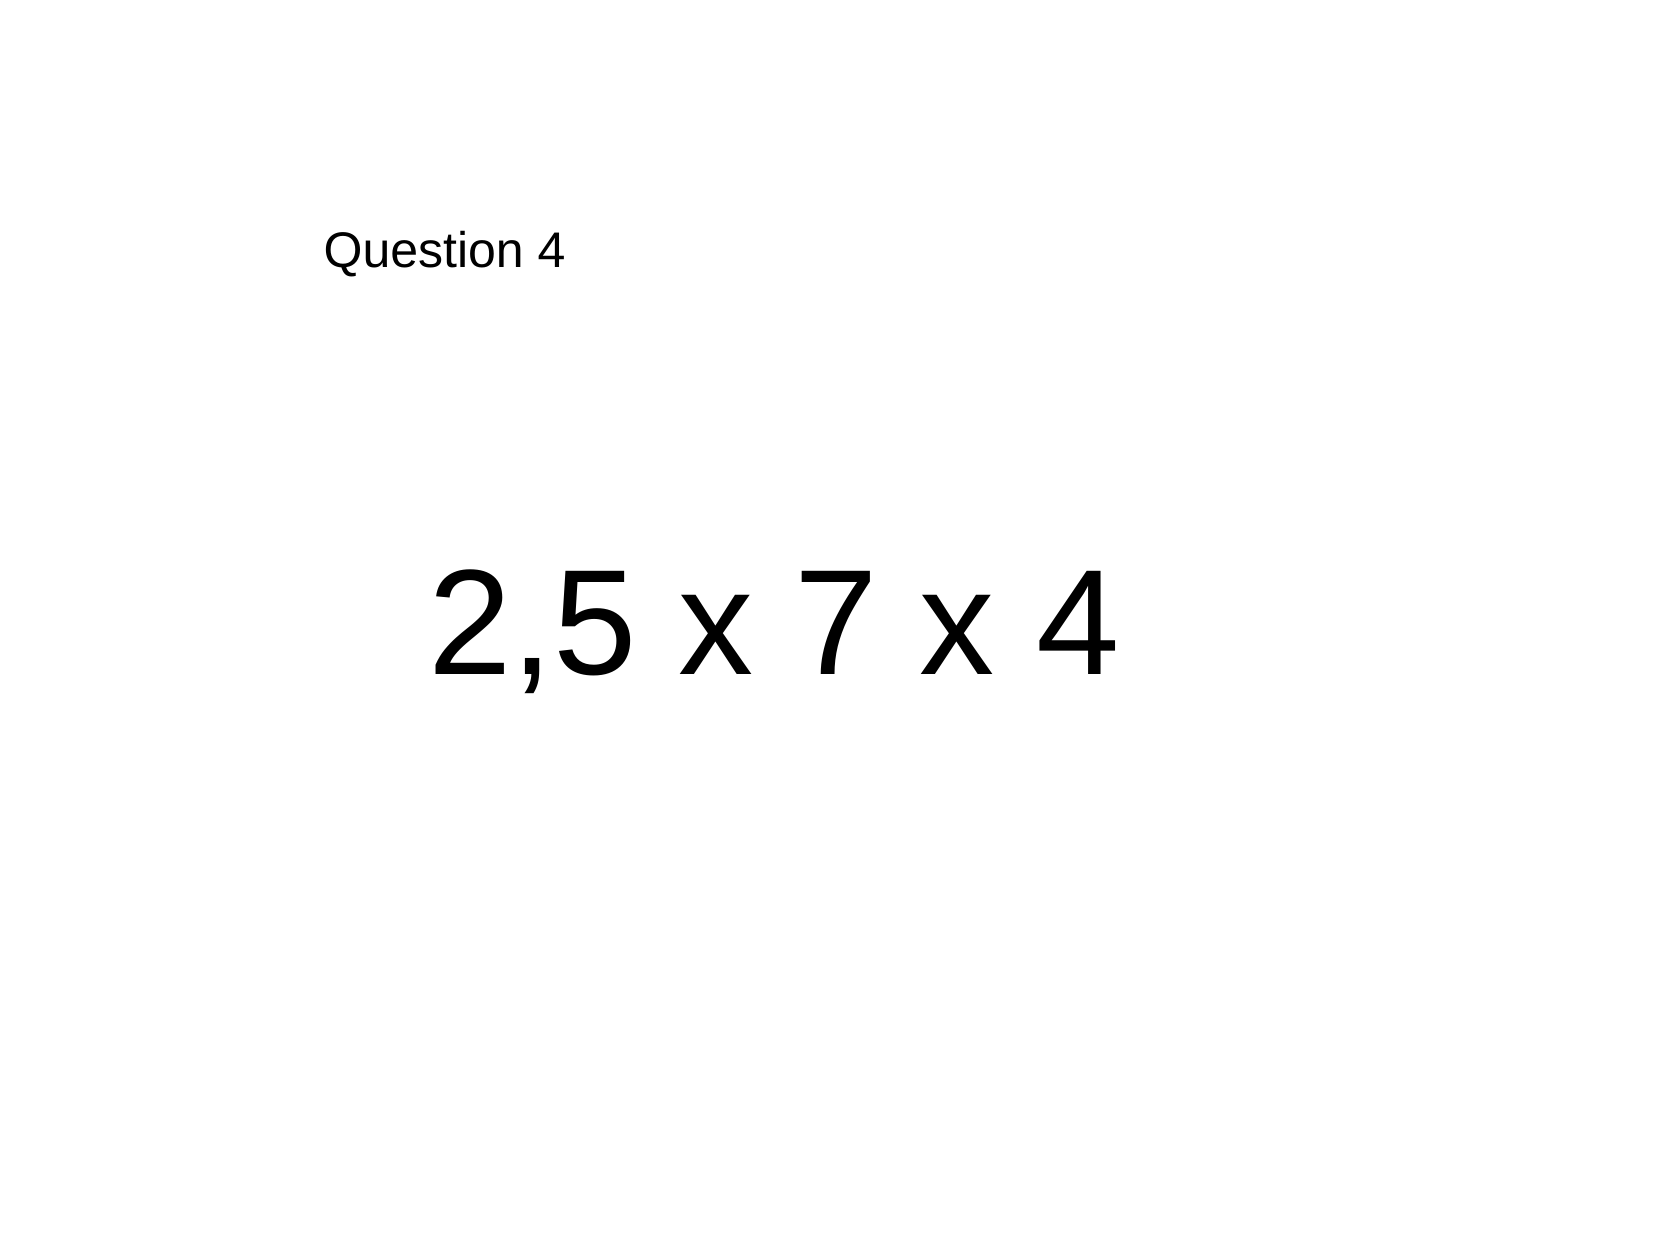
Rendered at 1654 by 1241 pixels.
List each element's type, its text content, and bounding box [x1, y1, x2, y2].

text_box Question 4 [309, 214, 581, 286]
text_box 2,5 x 7 x 4 [413, 531, 1136, 714]
